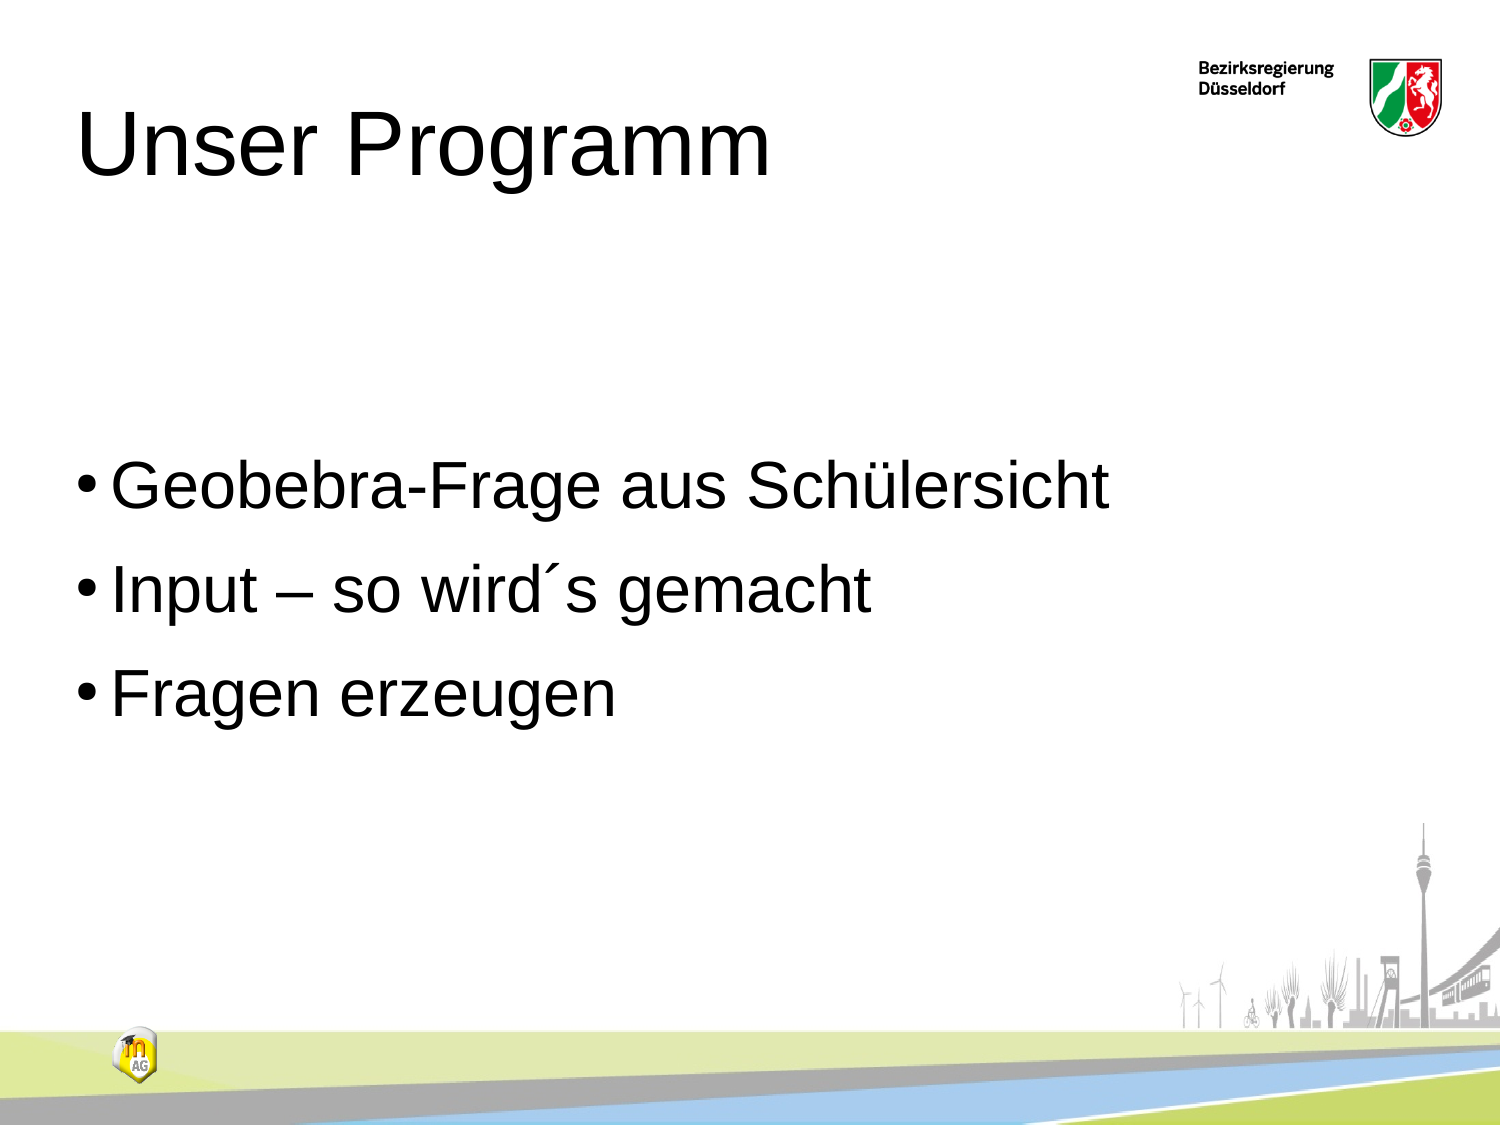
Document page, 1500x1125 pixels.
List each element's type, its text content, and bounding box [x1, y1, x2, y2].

picture [1425, 58, 1442, 137]
subtitle Geobebra-Frage aus Schülersicht Input – so wird´s gemacht Fragen erzeugen [75, 263, 1425, 916]
picture [0, 823, 1500, 1125]
title Unser Programm [75, 44, 1425, 233]
